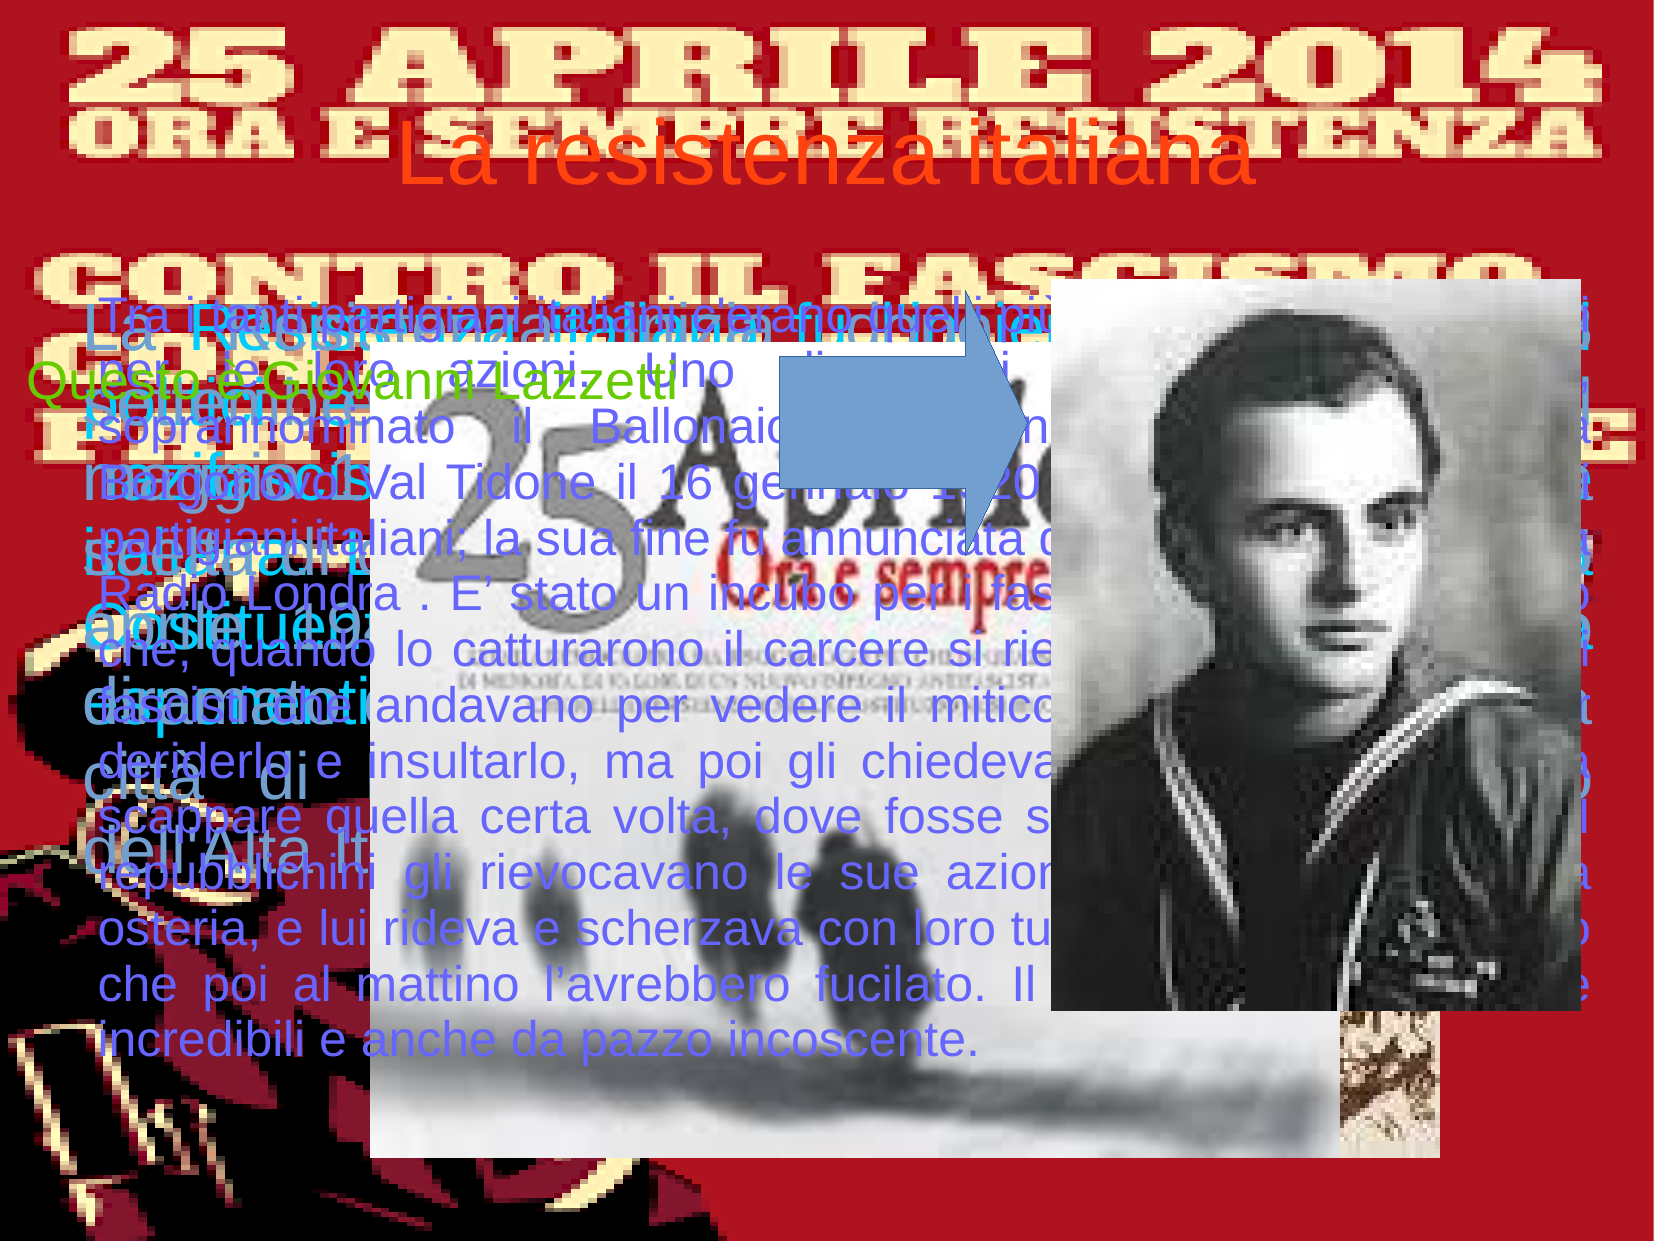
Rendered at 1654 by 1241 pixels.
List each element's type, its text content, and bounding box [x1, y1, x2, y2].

picture [0, 0, 1654, 1241]
text_box [886, 290, 1028, 556]
text_box Tra i tanti partigiani italiani c'erano quelli più famosi rispetto agli altri per le loro azioni. Uno di questi fu Giovanni Lazzetti, soprannominato il Ballonaio. Giovanni Lazzetti nacque a Borgonovo Val Tidone il 16 gennaio 1920 e fu uno dei più famosi partigiani italiani; la sua fine fu annunciata dal Colonnello Stevens a Radio Londra . E’ stato un incubo per i fascisti ed i tedeschi, tanto che, quando lo catturarono il carcere si riempì per tutta la notte di fascisti che andavano per vedere il mitico Ballonaio, all’inizio per deriderlo e insultarlo, ma poi gli chiedevano come aveva fatto a scappare quella certa volta, dove fosse stato quella certa sera. I repubblichini gli rievocavano le sue azioni in un clima quasi da osteria, e lui rideva e scherzava con loro tutta la notte ben sapendo che poi al mattino l’avrebbero fucilato. Il ballonaio ha fatto cose incredibili e anche da pazzo incoscente. [82, 279, 1607, 1075]
title La resistenza italiana [82, 49, 1571, 257]
text_box Questo è Giovanni Lazzetti [11, 343, 886, 508]
